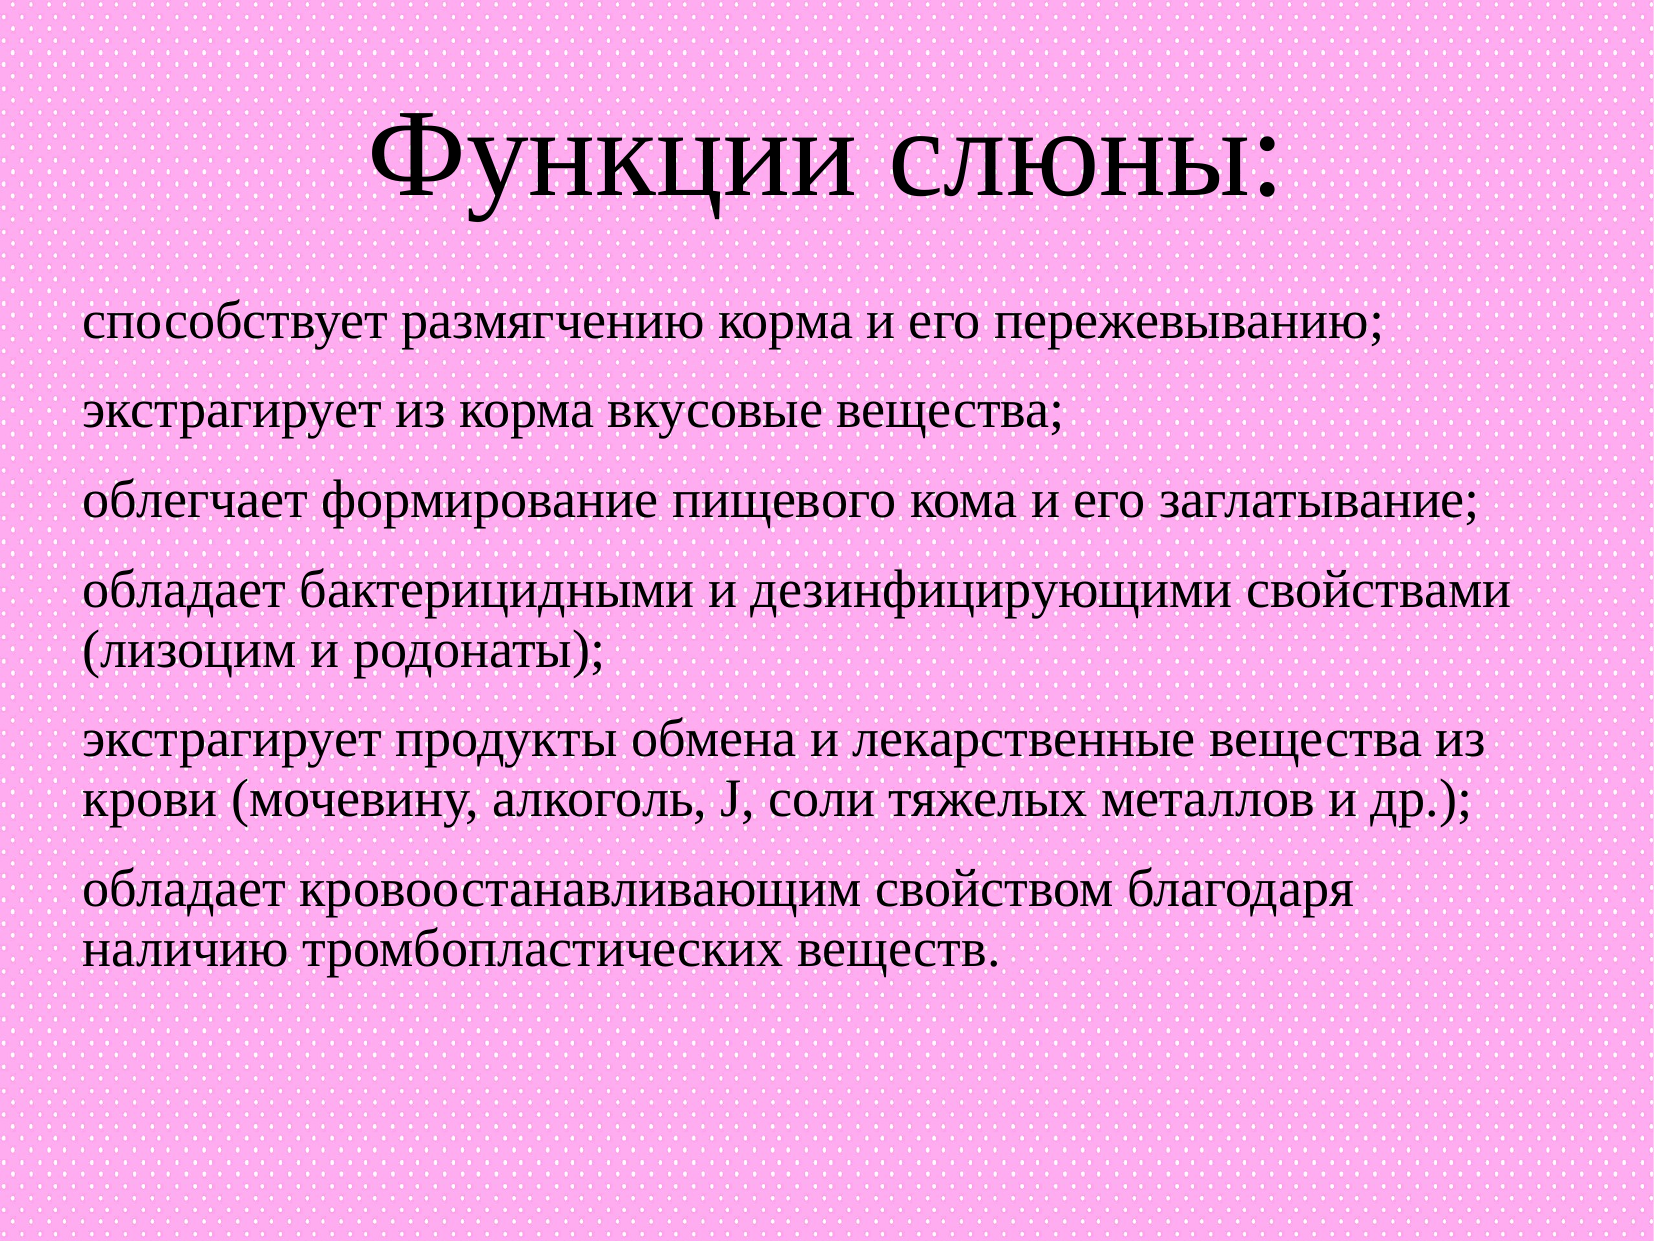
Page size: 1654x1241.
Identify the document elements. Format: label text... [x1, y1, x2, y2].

picture [0, 0, 1654, 1241]
list способствует размягчению корма и его пережевыванию; экстрагирует из корма вкусовые вещества; облегчает формирование пищевого кома и его заглатывание; обладает бактерицидными и дезинфицирующими свойствами (лизоцим и родонаты); экстрагирует продукты обмена и лекарственные вещества из крови (мочевину, алкоголь, J, соли тяжелых металлов и др.); обладает кровоостанавливающим свойством благодаря наличию тромбопластических веществ. [82, 290, 1571, 1109]
title Функции слюны: [82, 49, 1571, 257]
